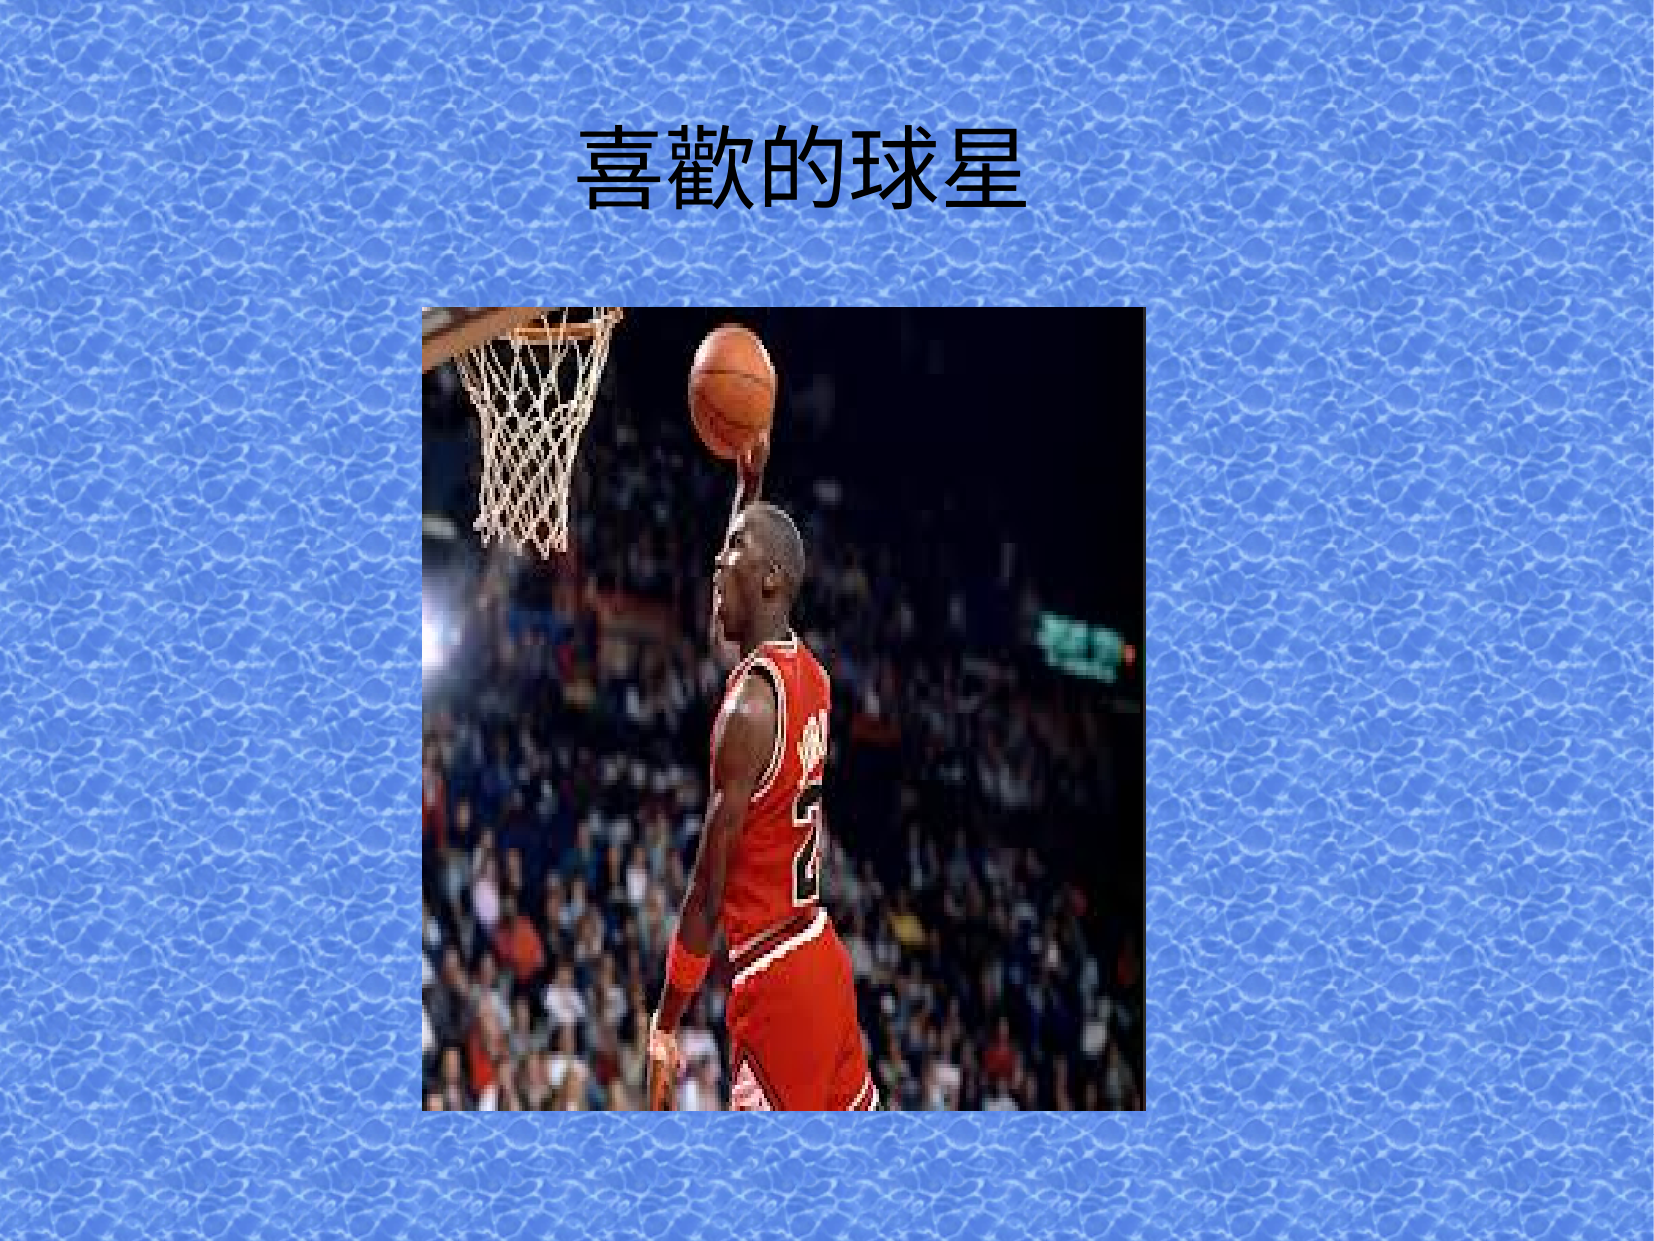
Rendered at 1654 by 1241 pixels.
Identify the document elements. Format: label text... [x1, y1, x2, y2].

picture [0, 0, 1654, 1241]
title 喜歡的球星 [59, 59, 1548, 267]
